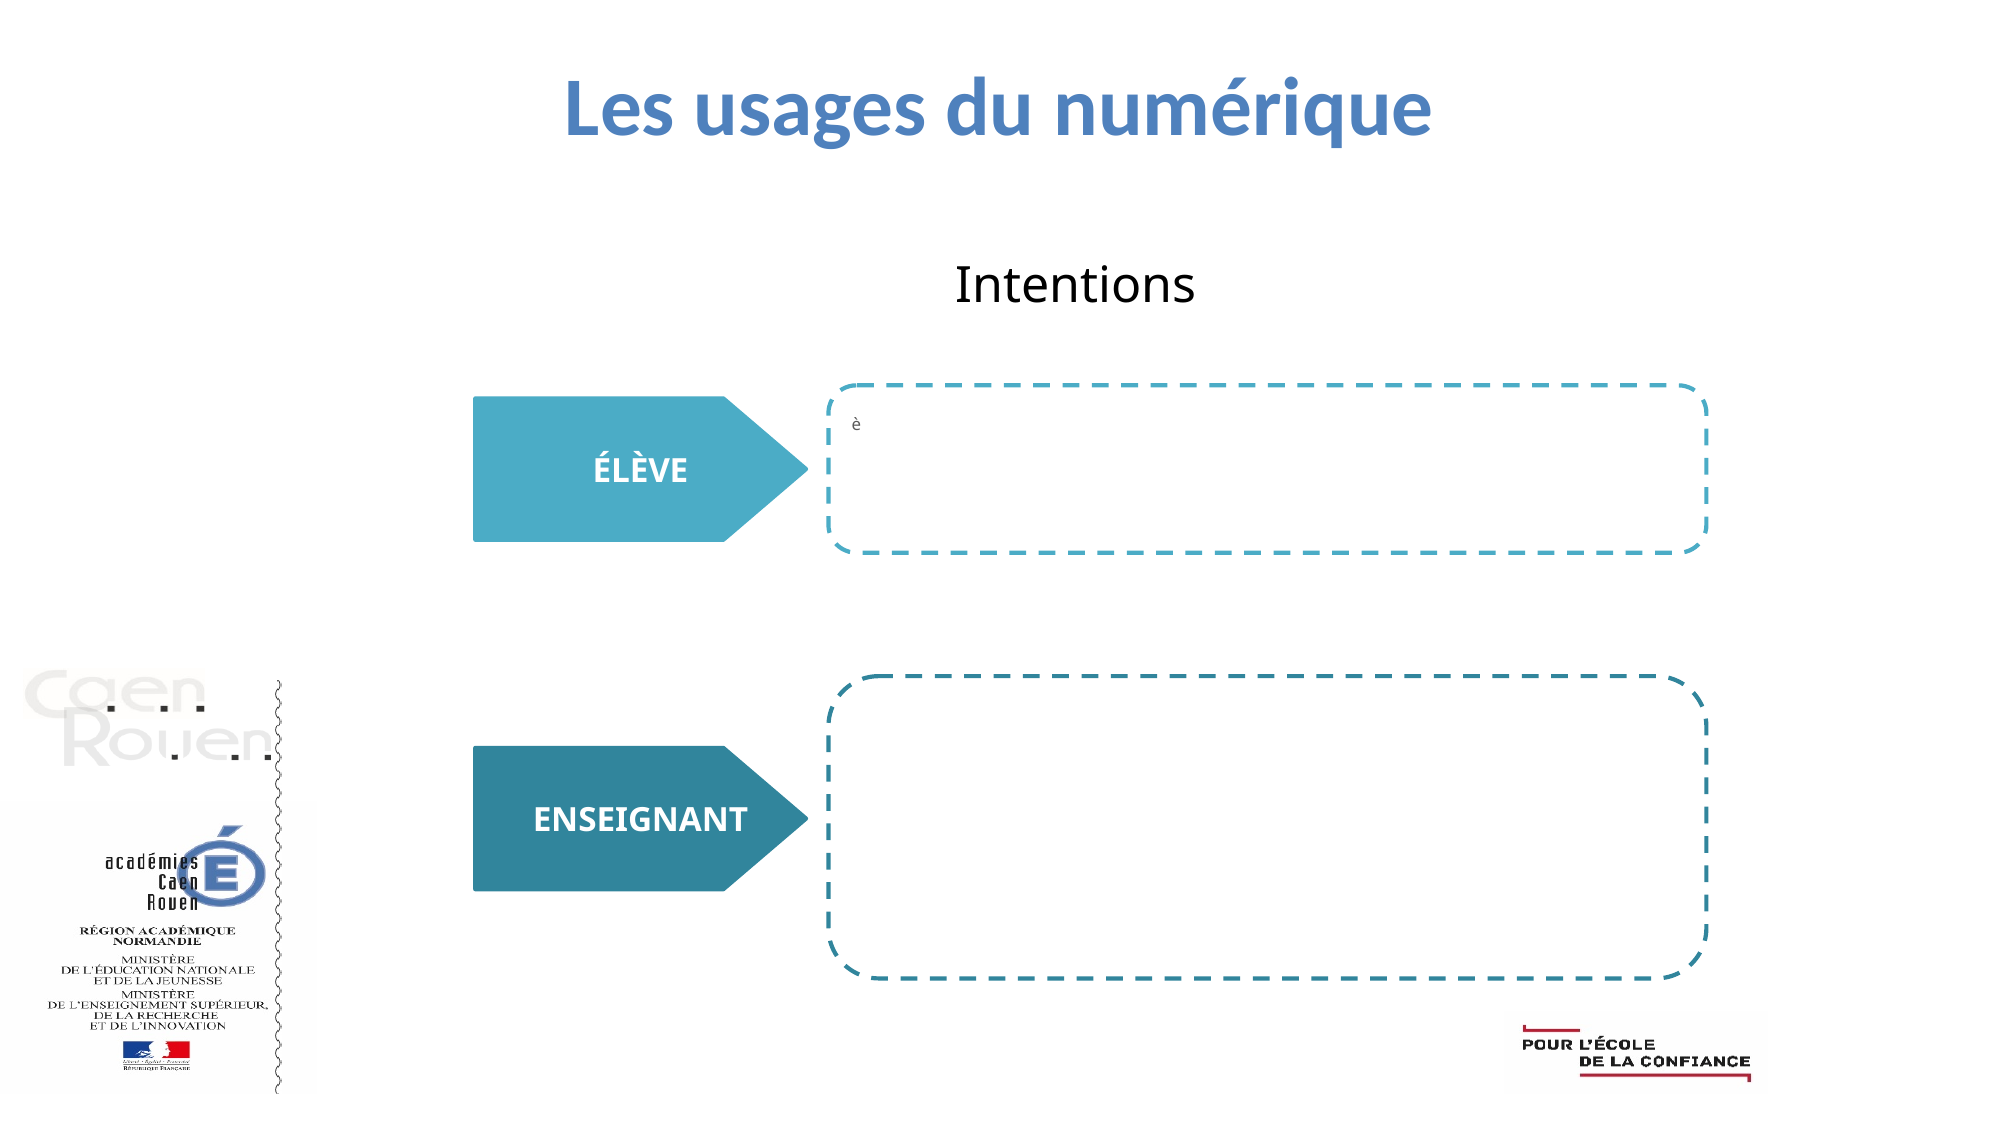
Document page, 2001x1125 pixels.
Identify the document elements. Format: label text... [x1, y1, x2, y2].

text_box ÉLÈVE [475, 398, 807, 540]
text_box  Pour une formation des élèves : au numérique, avec le numérique et par le numérique  Pour une utilisation « située » des technologies numériques, en lien avec les programmes et les référentiels de formations [828, 676, 1707, 979]
picture [1504, 1011, 1768, 1094]
picture [23, 668, 271, 766]
text_box Pour un usage citoyen du numérique  Pour un usage professionnel du numérique [828, 385, 1707, 553]
title Les usages du numérique [99, 45, 1900, 233]
text_box Intentions [724, 245, 1428, 321]
text_box ENSEIGNANT [475, 747, 807, 890]
picture [0, 680, 317, 1094]
